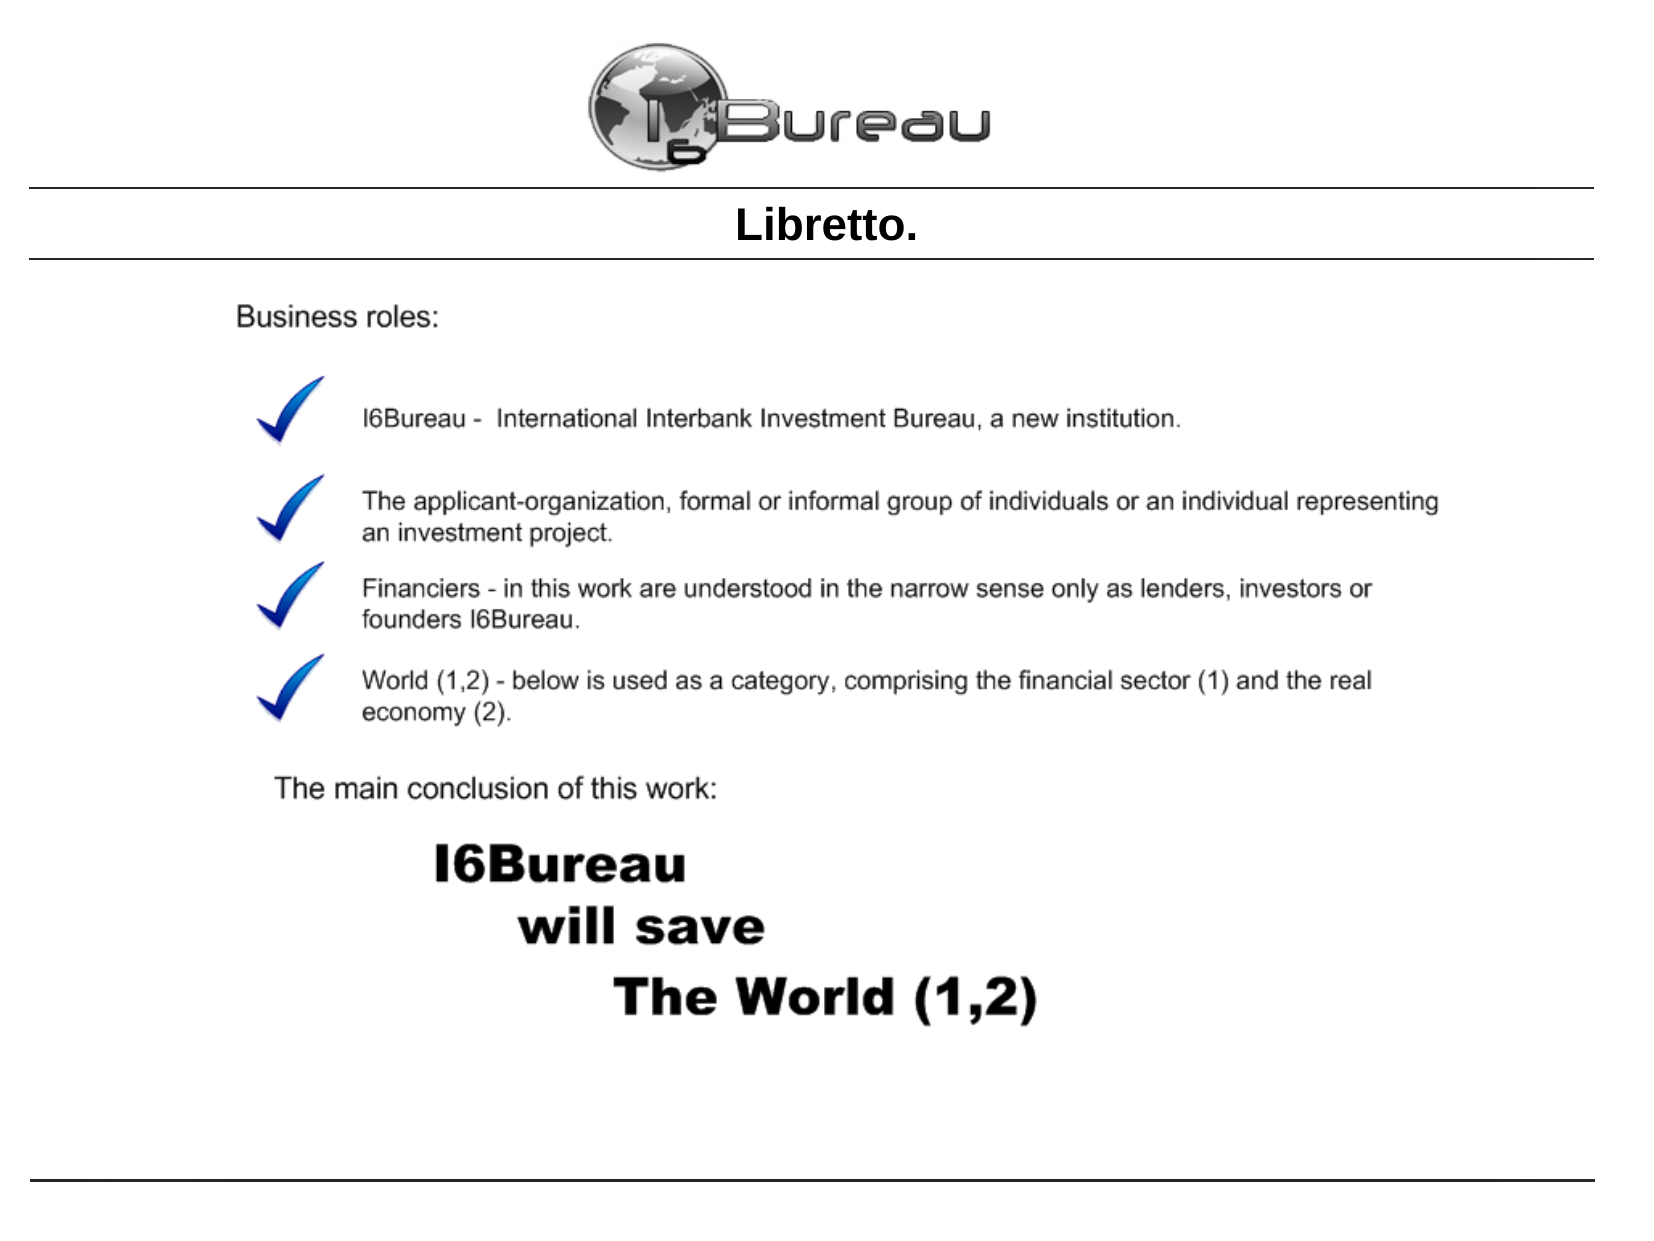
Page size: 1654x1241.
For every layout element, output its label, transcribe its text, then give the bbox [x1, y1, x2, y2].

title Libretto. [59, 165, 1595, 284]
picture [566, 5, 1040, 165]
picture [236, 295, 1447, 1030]
